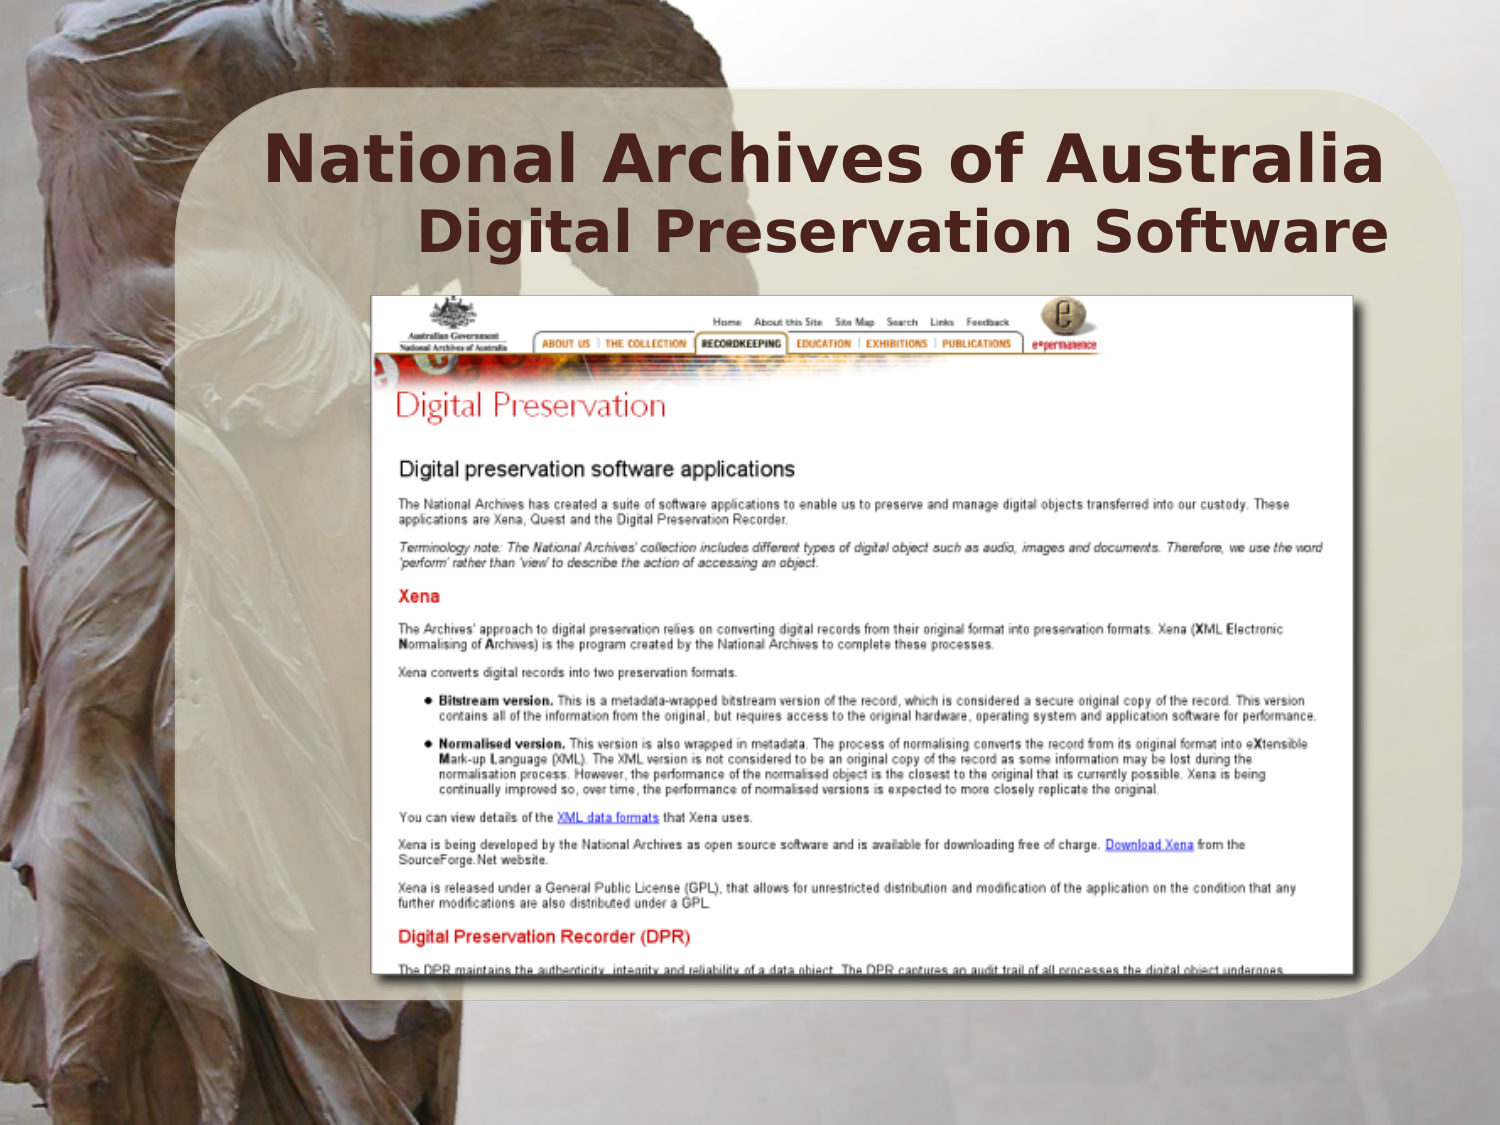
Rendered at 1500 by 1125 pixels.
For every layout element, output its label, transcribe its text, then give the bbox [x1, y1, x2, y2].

title National Archives of Australia Digital Preservation Software [235, 95, 1411, 291]
picture [0, 0, 1500, 1125]
